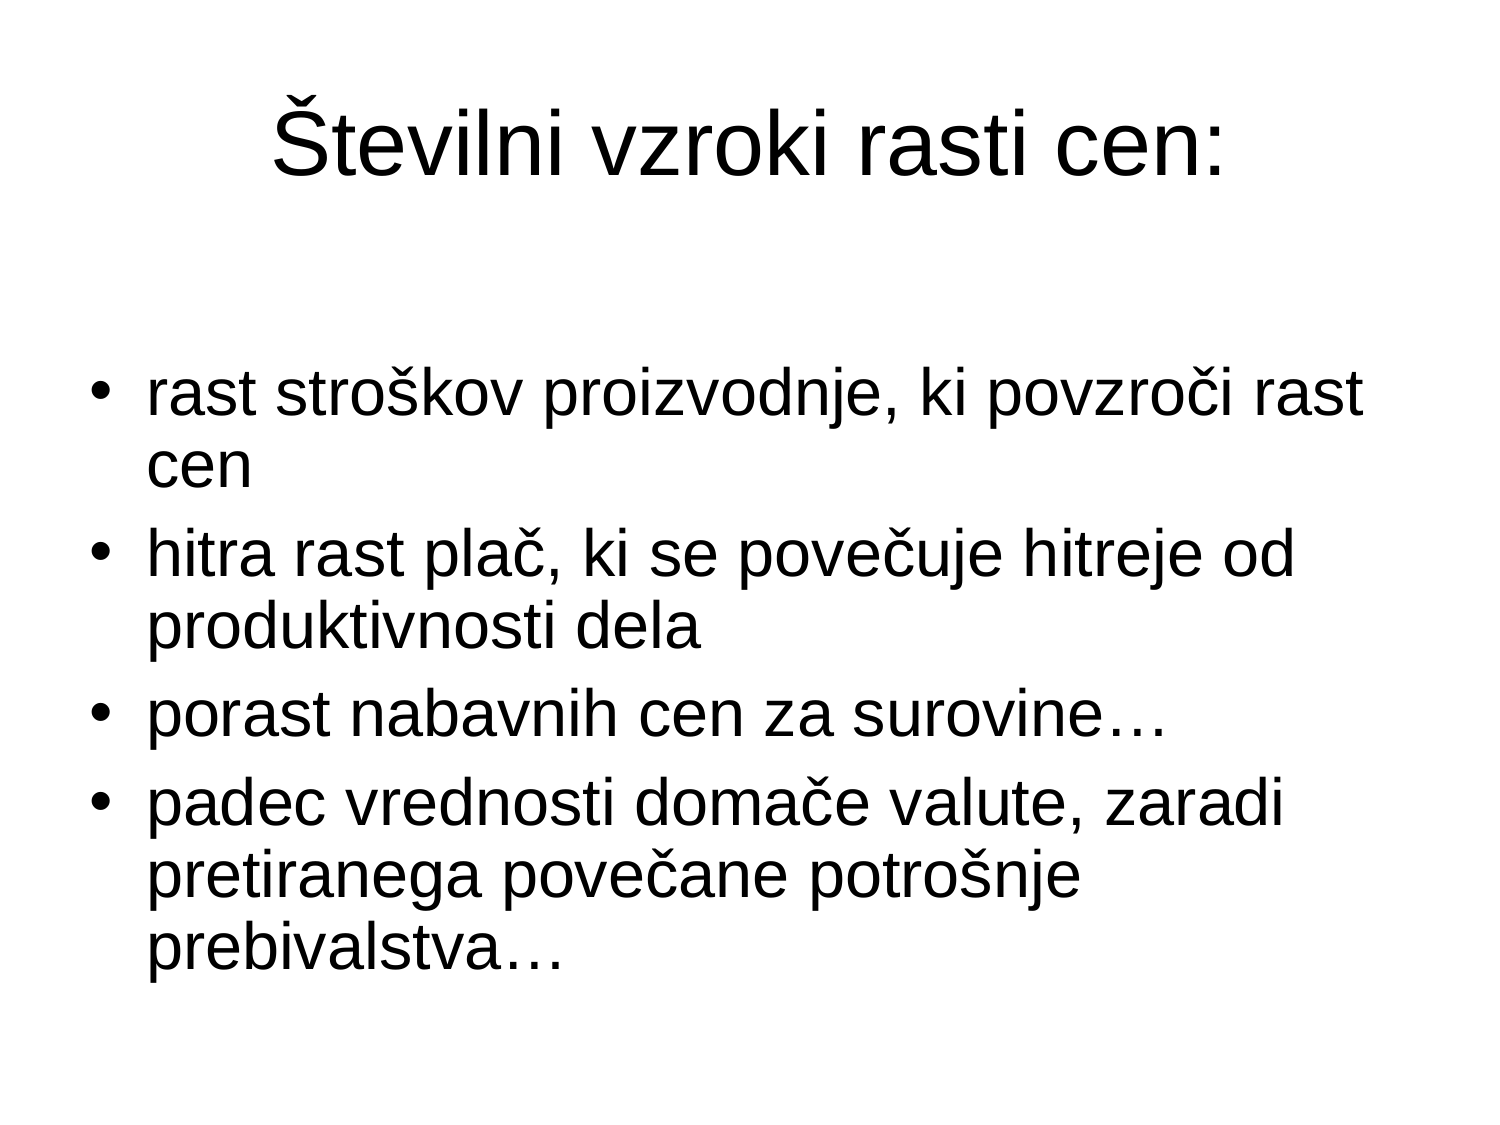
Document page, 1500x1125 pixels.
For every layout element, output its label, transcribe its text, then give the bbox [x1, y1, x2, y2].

title Številni vzroki rasti cen: [75, 45, 1426, 233]
list rast stroškov proizvodnje, ki povzroči rast cen hitra rast plač, ki se povečuje hitreje od produktivnosti dela porast nabavnih cen za surovine… padec vrednosti domače valute, zaradi pretiranega povečane potrošnje prebivalstva… [75, 350, 1426, 1006]
